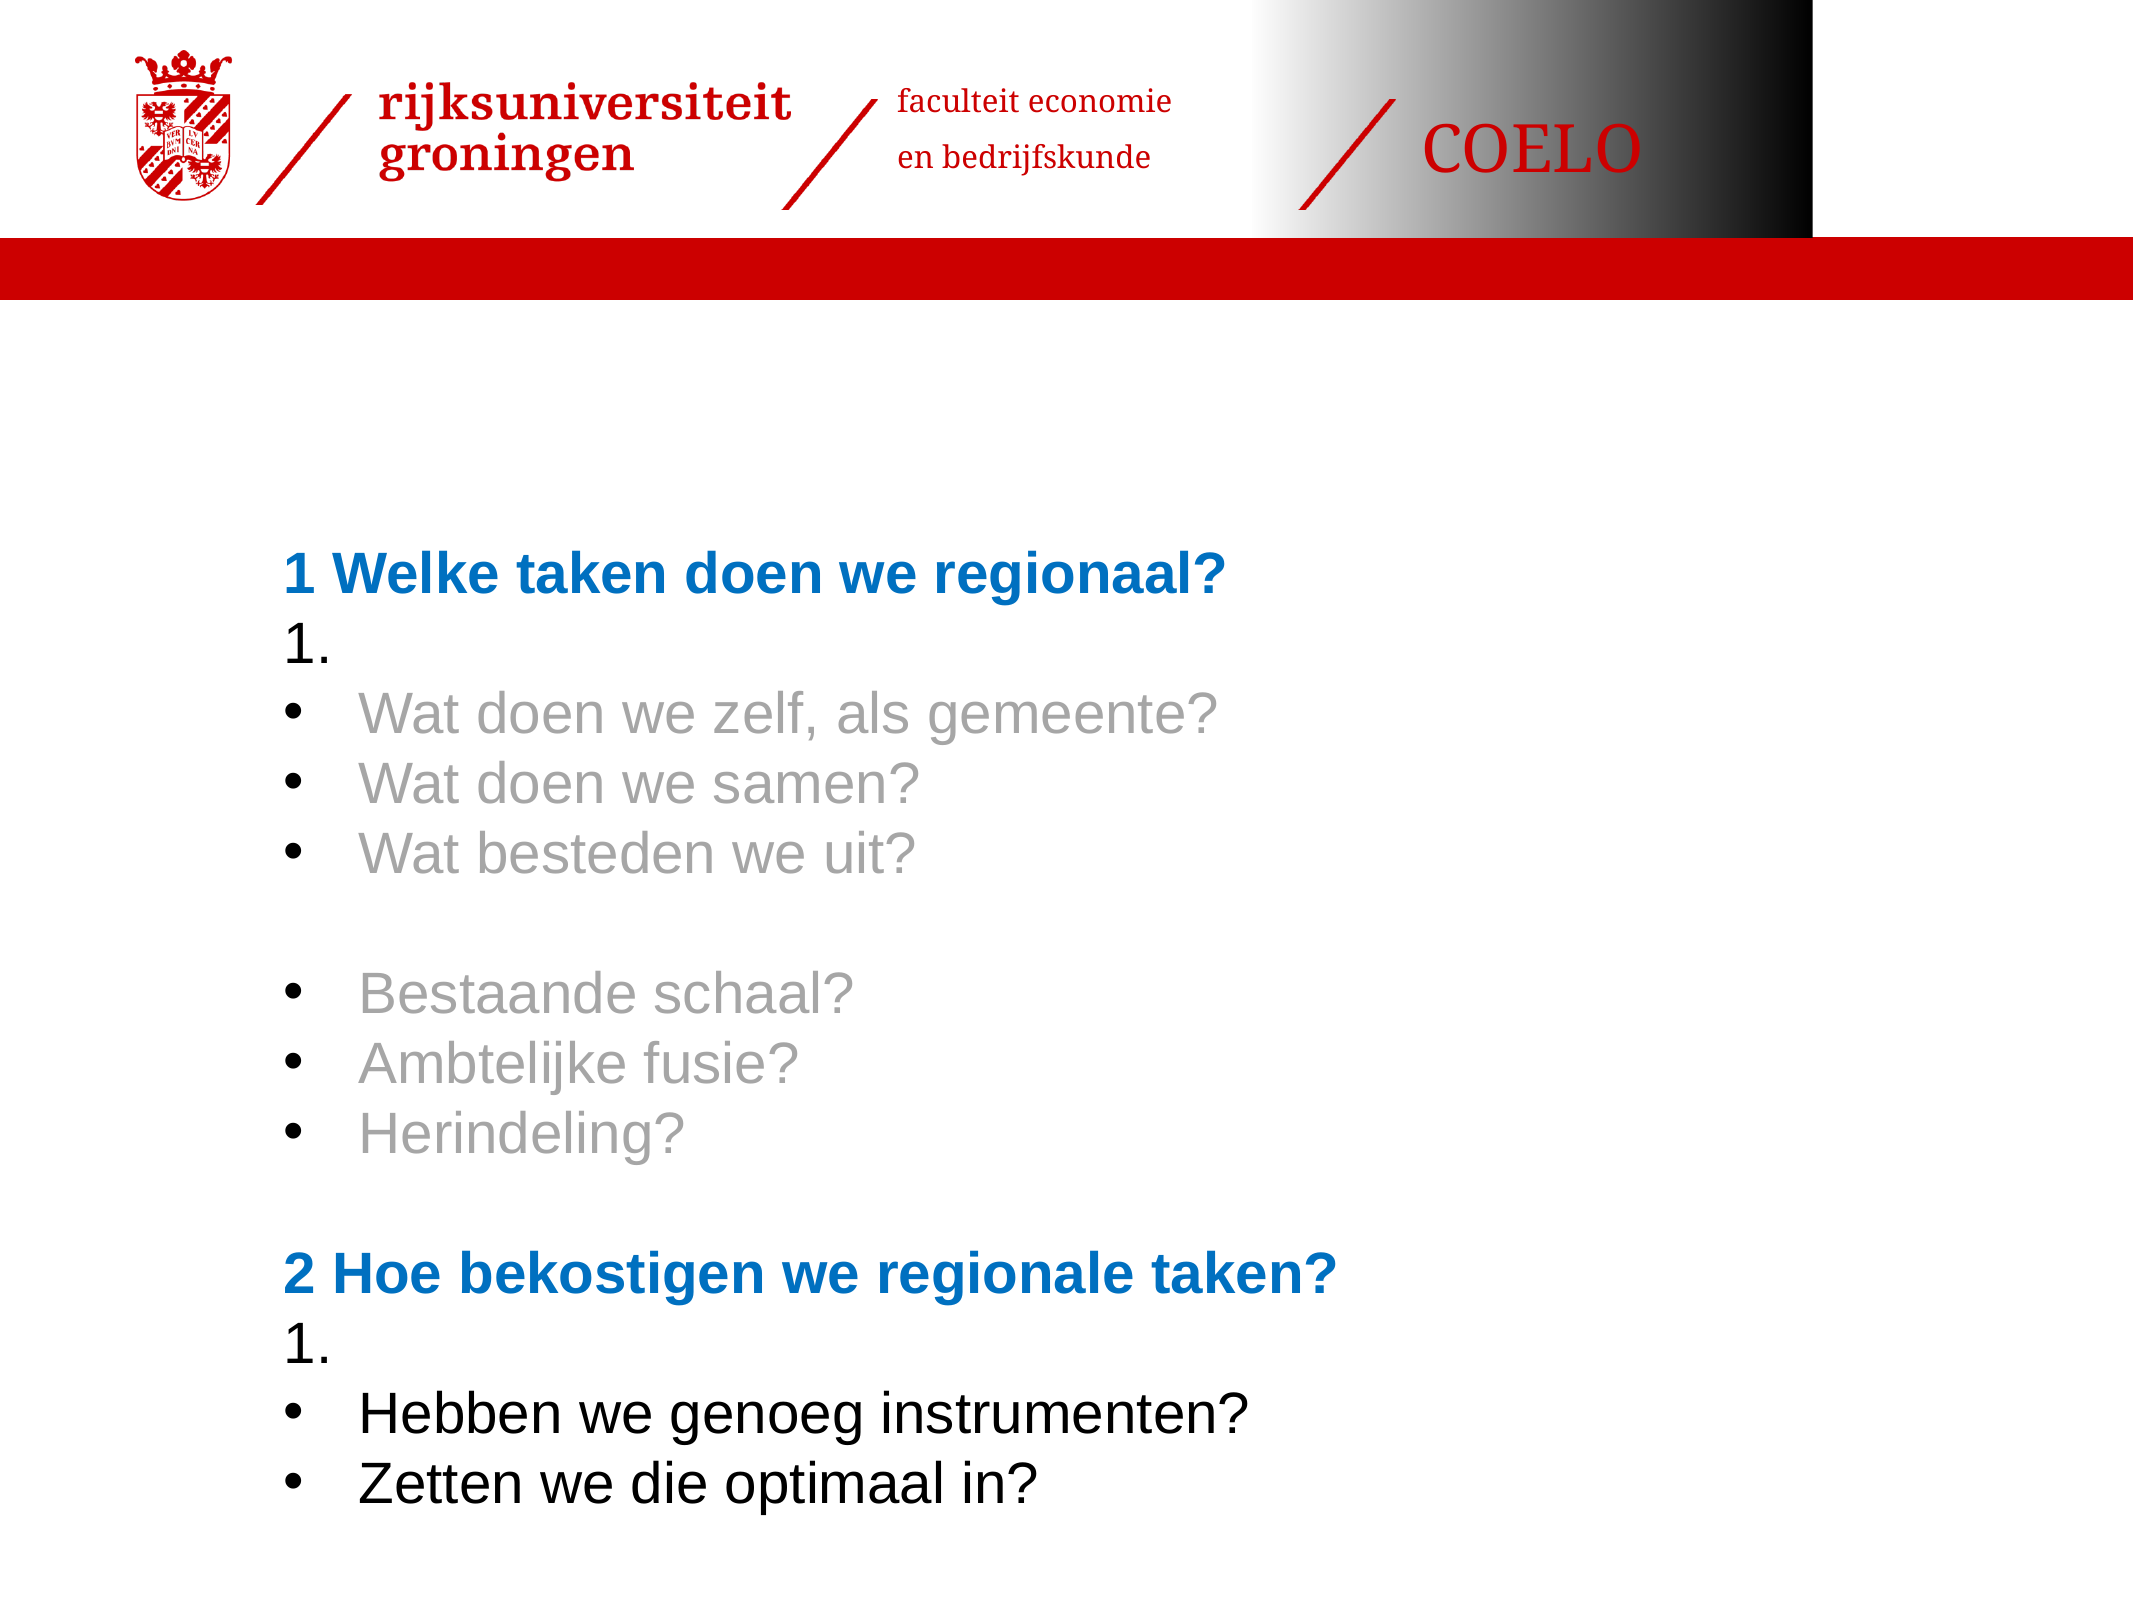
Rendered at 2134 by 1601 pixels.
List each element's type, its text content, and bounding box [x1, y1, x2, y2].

text_box 1 Welke taken doen we regionaal? Wat doen we zelf, als gemeente? Wat doen we samen? Wat besteden we uit? Bestaande schaal? Ambtelijke fusie? Herindeling? 2 Hoe bekostigen we regionale taken? Hebben we genoeg instrumenten? Zetten we die optimaal in? [268, 528, 2134, 1533]
picture [1298, 99, 1396, 210]
picture [135, 50, 878, 210]
